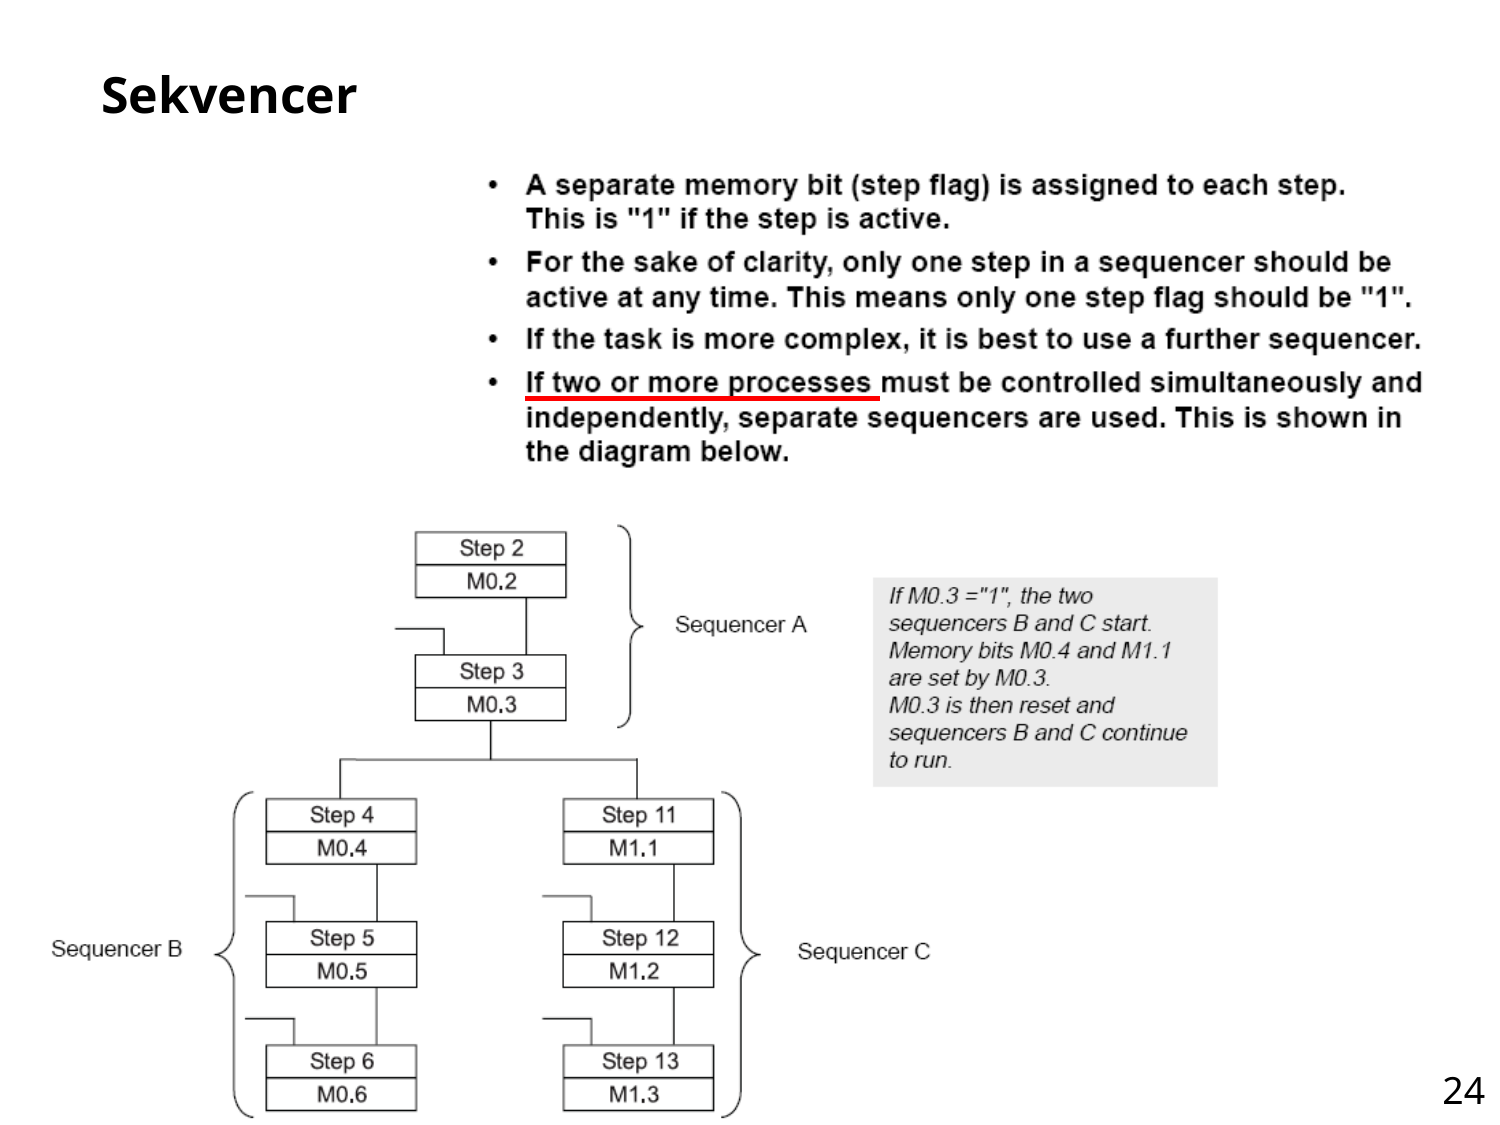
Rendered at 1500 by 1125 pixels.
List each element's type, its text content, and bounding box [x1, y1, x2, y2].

picture [29, 163, 1442, 1125]
text_box Sekvencer [86, 55, 374, 131]
